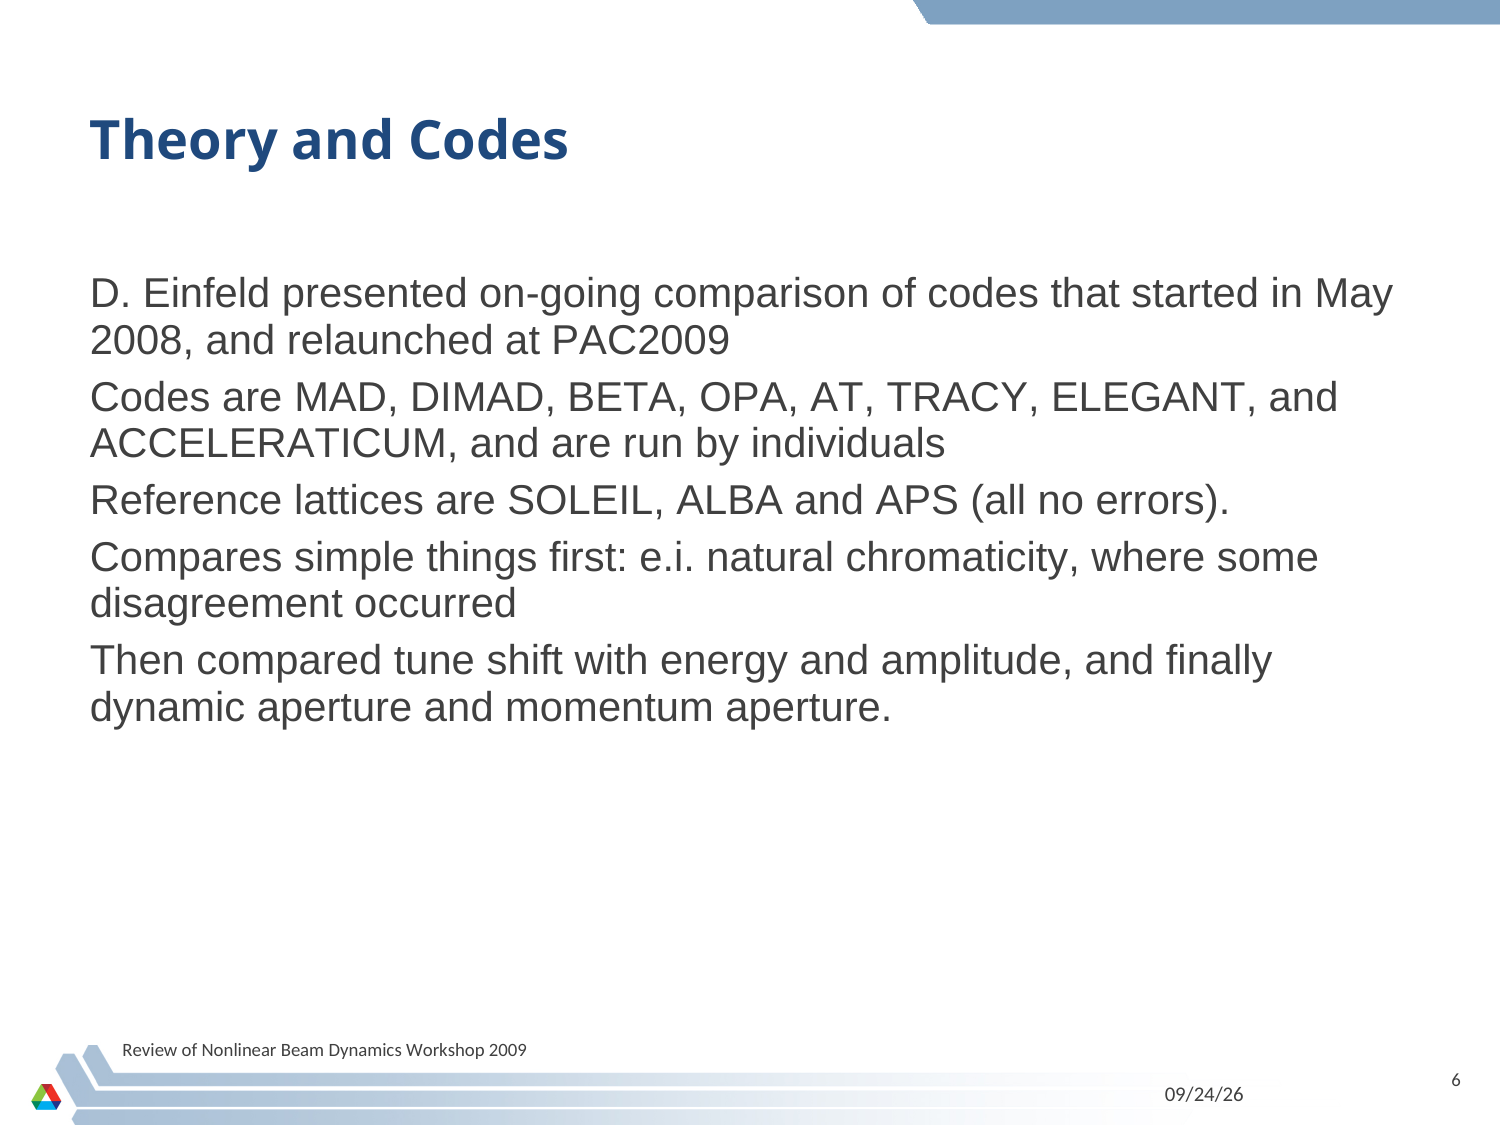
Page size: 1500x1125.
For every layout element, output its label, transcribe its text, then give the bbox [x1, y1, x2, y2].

list D. Einfeld presented on-going comparison of codes that started in May 2008, and relaunched at PAC2009 Codes are MAD, DIMAD, BETA, OPA, AT, TRACY, ELEGANT, and ACCELERATICUM, and are run by individuals Reference lattices are SOLEIL, ALBA and APS (all no errors). Compares simple things first: e.i. natural chromaticity, where some disagreement occurred Then compared tune shift with energy and amplitude, and finally dynamic aperture and momentum aperture. [75, 262, 1426, 1006]
picture [0, 0, 1500, 26]
title Theory and Codes [75, 44, 1426, 233]
picture [0, 1037, 1500, 1125]
